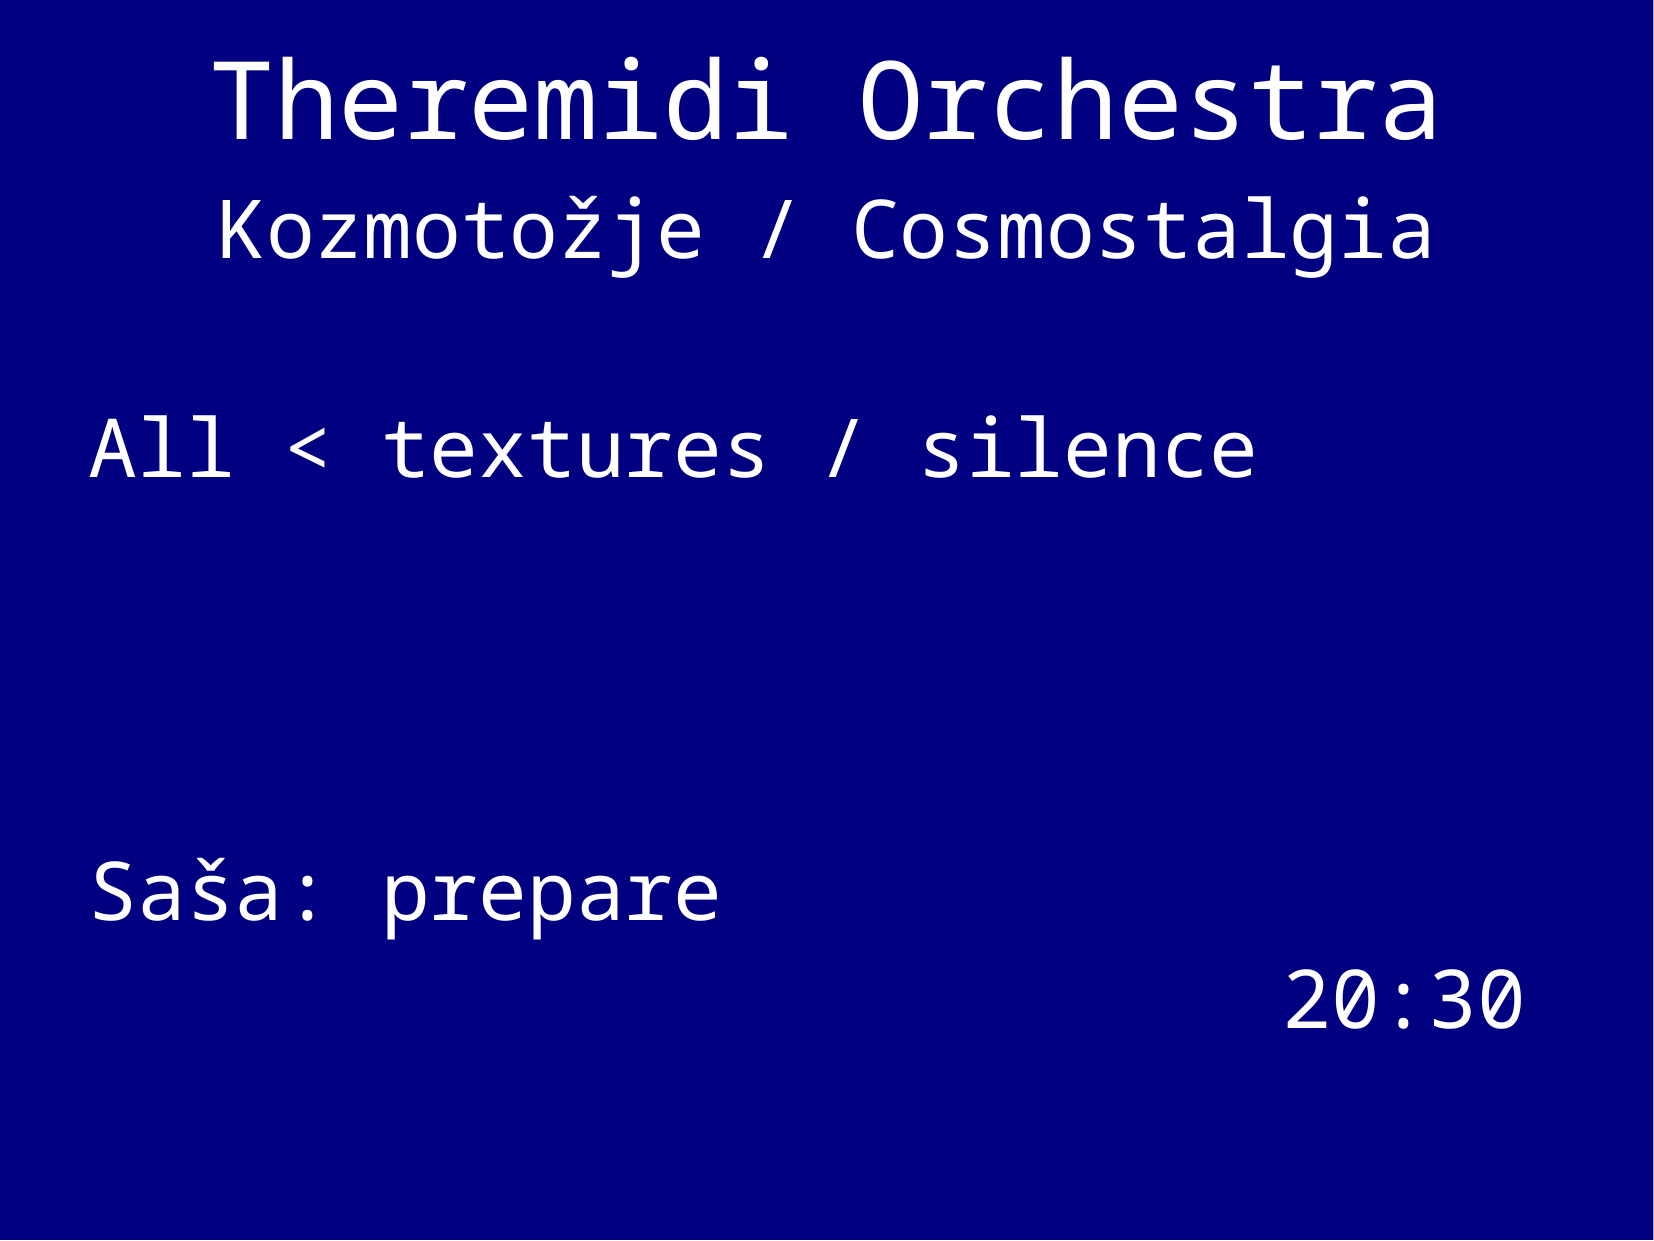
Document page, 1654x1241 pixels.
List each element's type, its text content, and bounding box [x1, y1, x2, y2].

subtitle All < textures / silence Saša: prepare [88, 272, 1566, 1063]
text_box 20:30 [1282, 900, 1620, 1096]
title Theremidi Orchestra Kozmotožje / Cosmostalgia [82, 49, 1571, 257]
